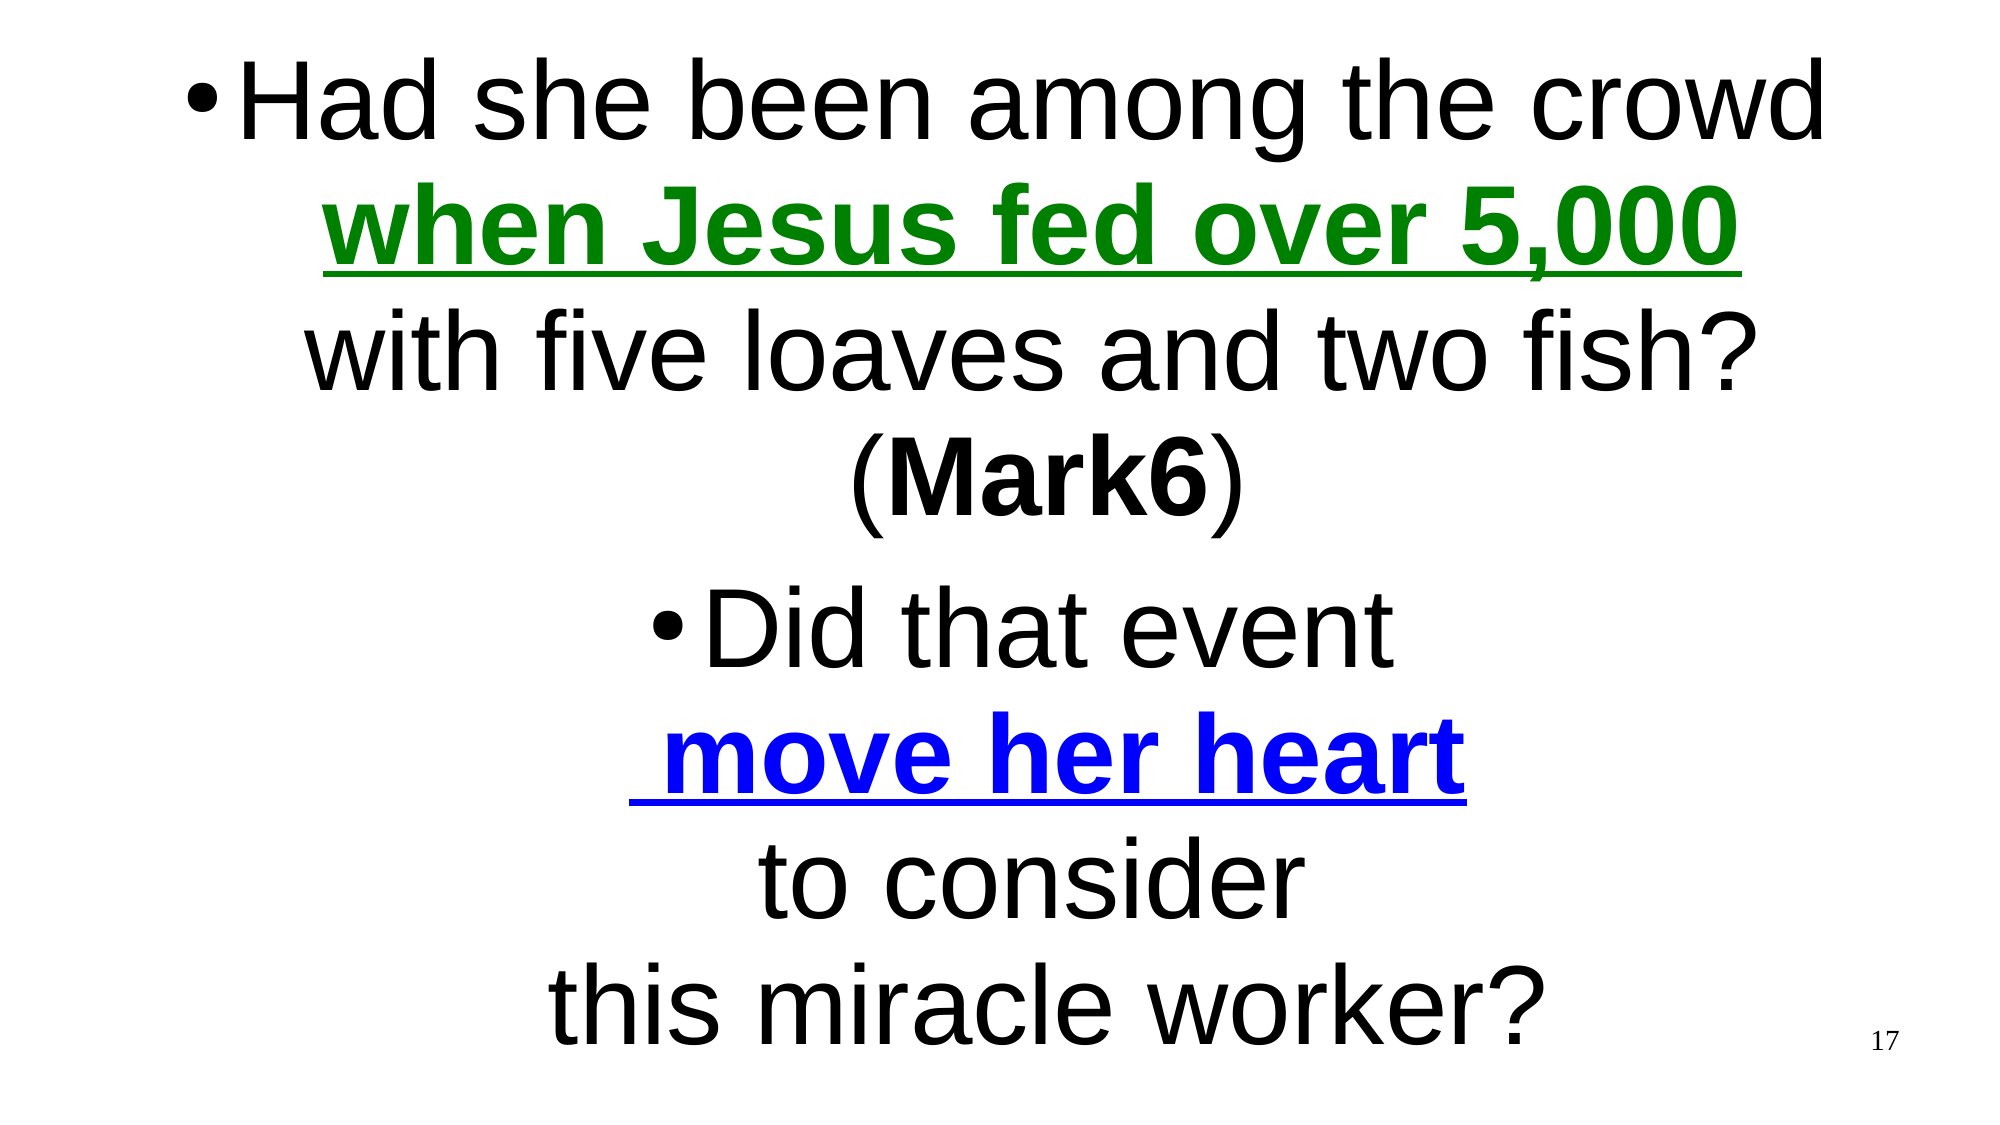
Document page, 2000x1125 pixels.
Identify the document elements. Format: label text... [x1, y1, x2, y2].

list Had she been among the crowd when Jesus fed over 5,000 with five loaves and two fish? (Mark6) Did that event move her heart to consider this miracle worker? [37, 37, 1988, 1088]
